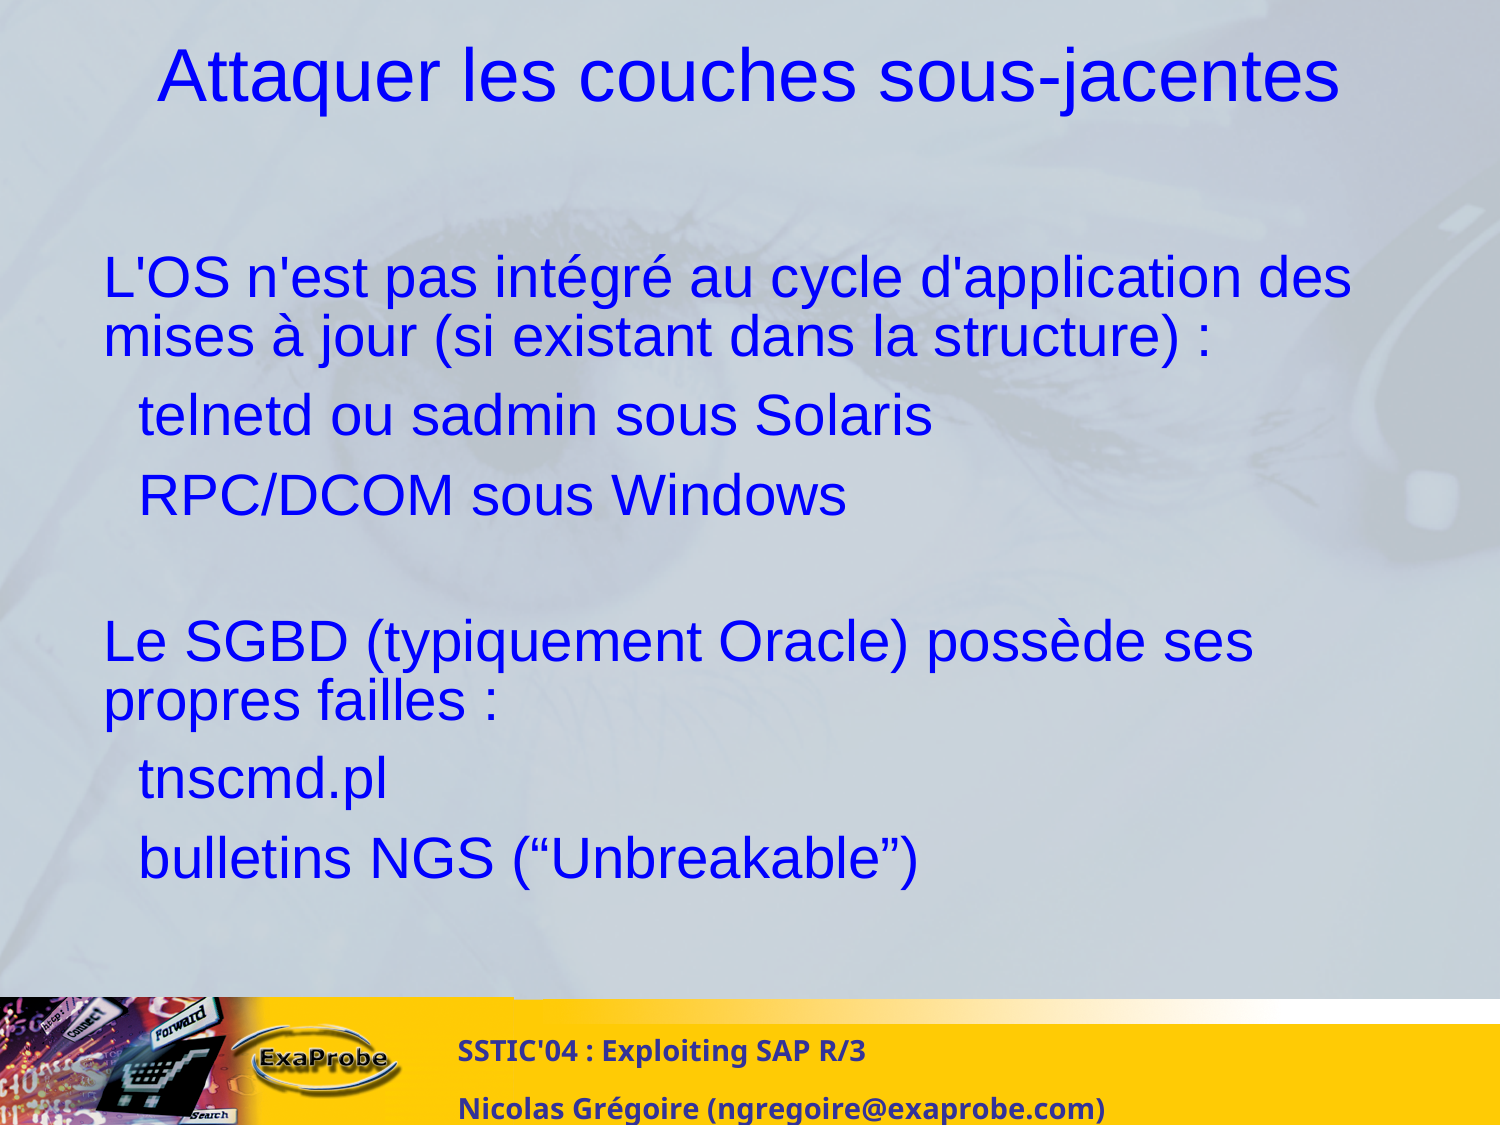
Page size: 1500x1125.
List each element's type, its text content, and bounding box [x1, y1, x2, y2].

list L'OS n'est pas intégré au cycle d'application des mises à jour (si existant dans la structure) : telnetd ou sadmin sous Solaris RPC/DCOM sous Windows Le SGBD (typiquement Oracle) possède ses propres failles : tnscmd.pl bulletins NGS (“Unbreakable”) [88, 243, 1439, 986]
title Attaquer les couches sous-jacentes [0, 0, 1500, 152]
